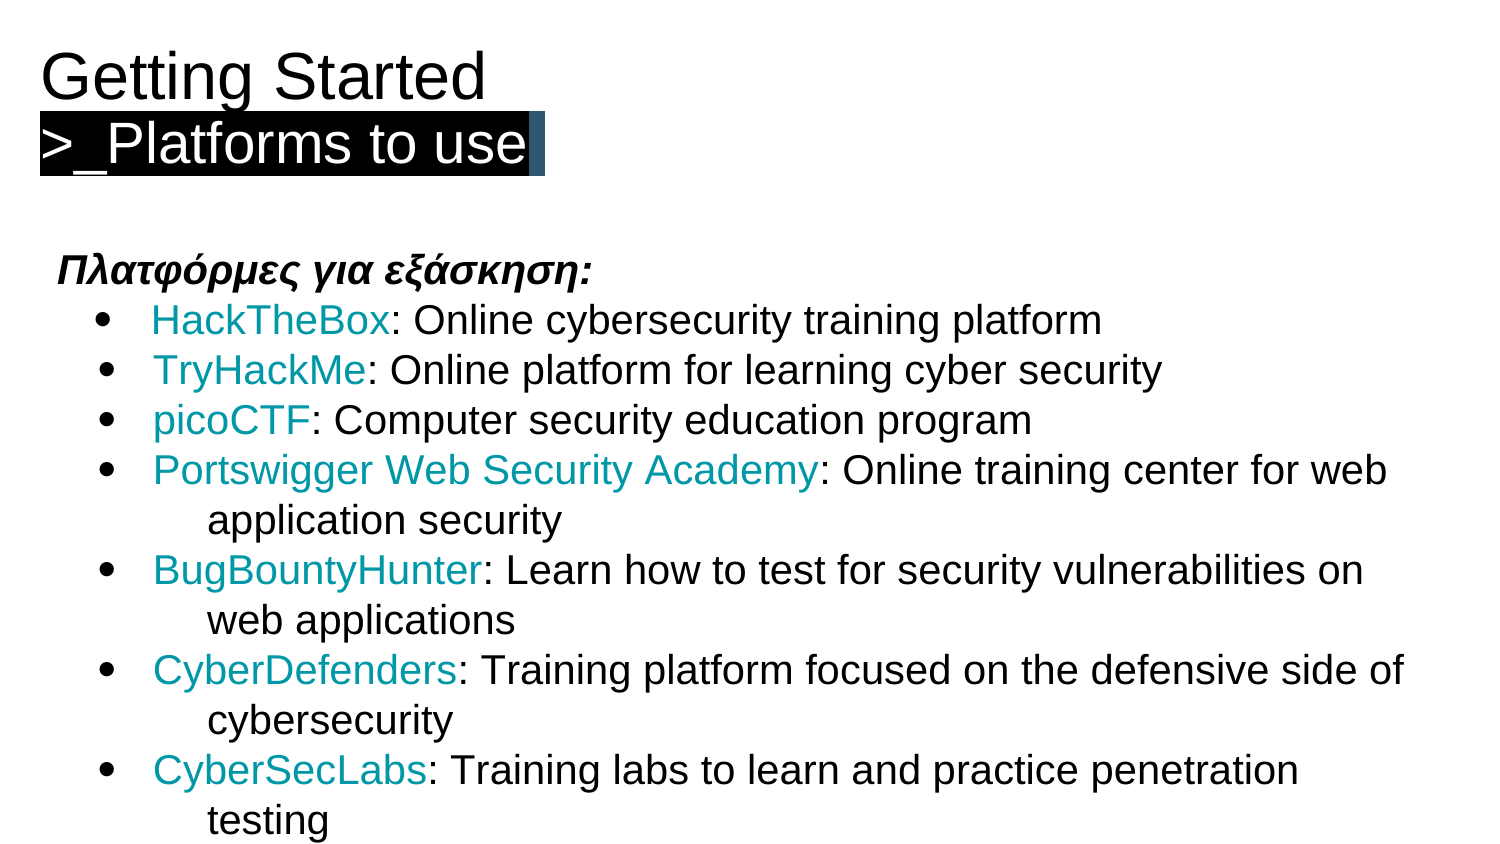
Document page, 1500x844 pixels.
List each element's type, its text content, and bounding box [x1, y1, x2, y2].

text_box Getting Started >_Platforms to use [25, 23, 1465, 195]
text_box Πλατφόρμες για εξάσκηση: HackTheBox: Online cybersecurity training platform TryHackMe: Online platform for learning cyber security picoCTF: Computer security education program Portswigger Web Security Academy: Online training center for web application security BugBountyHunter: Learn how to test for security vulnerabilities on web applications CyberDefenders: Training platform focused on the defensive side of cybersecurity CyberSecLabs: Training labs to learn and practice penetration testing [42, 235, 1436, 771]
